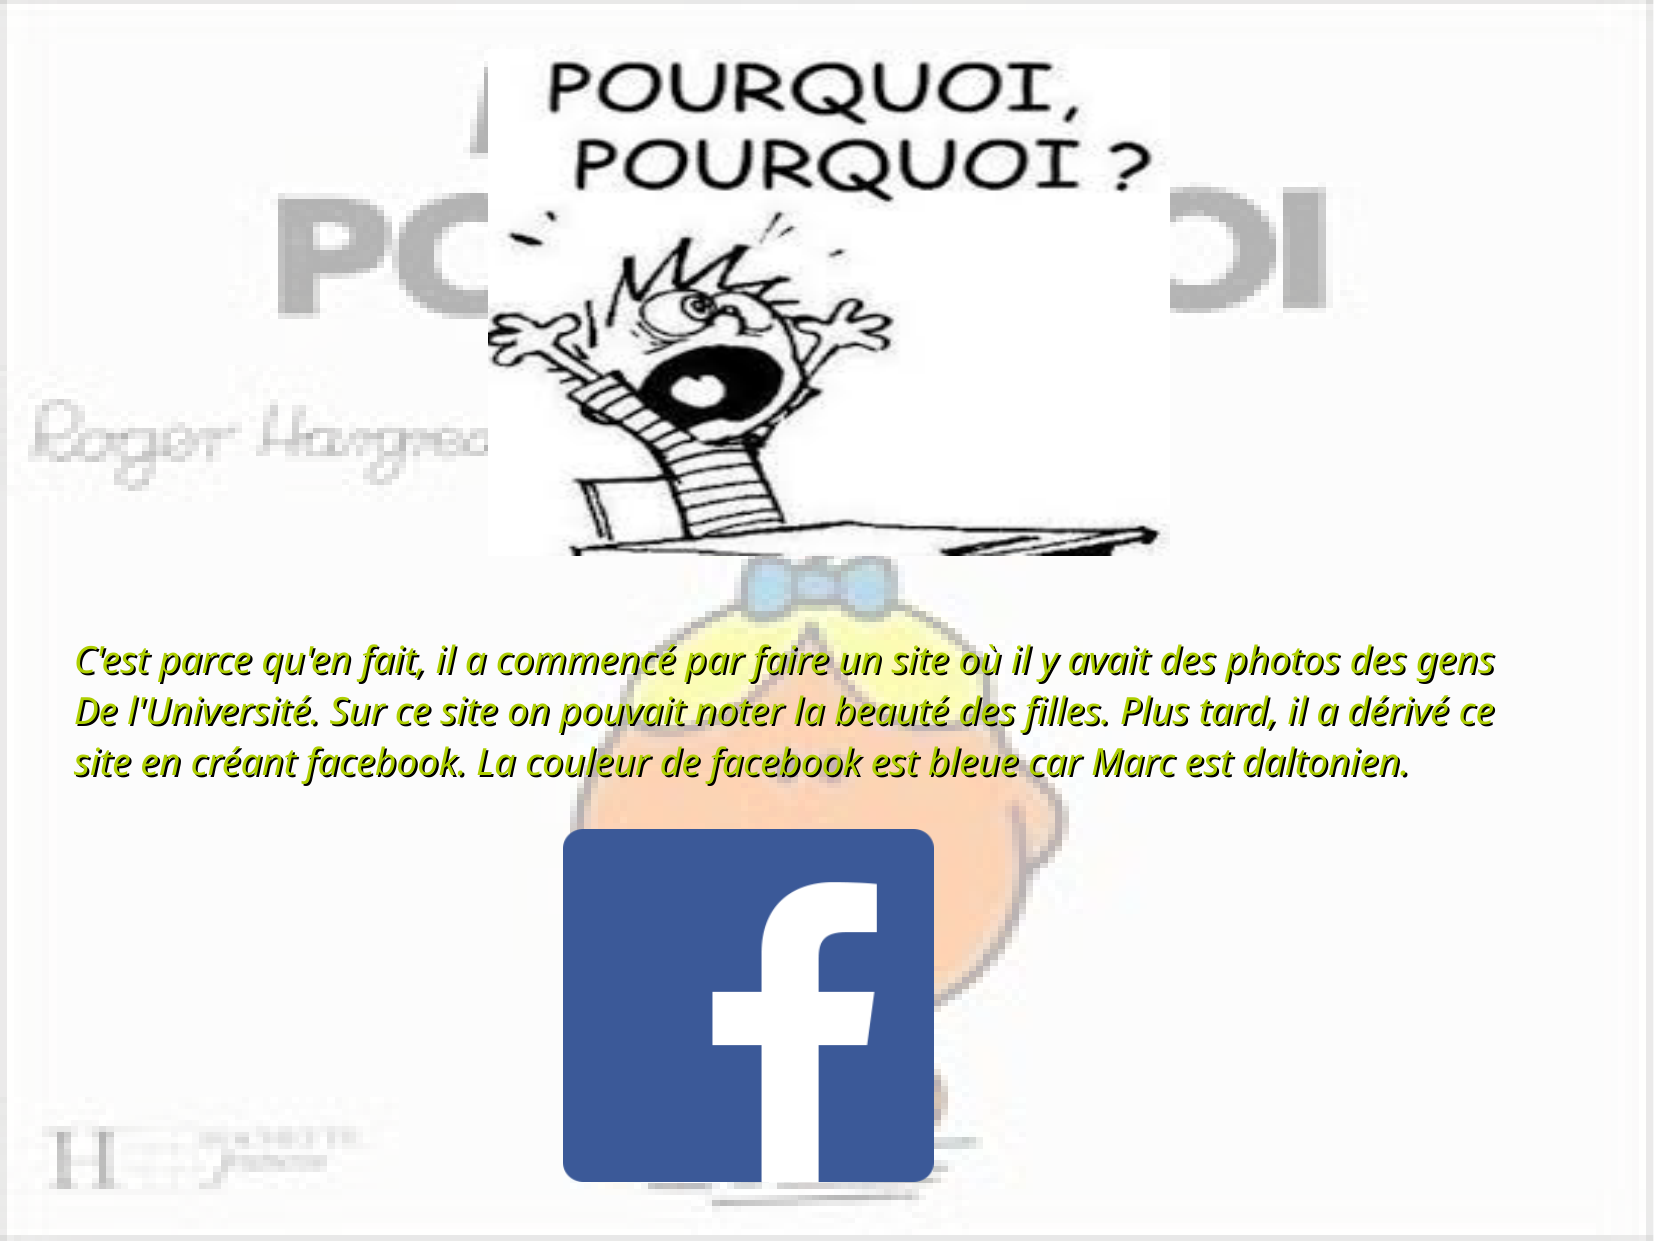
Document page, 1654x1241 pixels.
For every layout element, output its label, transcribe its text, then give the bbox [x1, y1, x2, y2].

text_box C'est parce qu'en fait, il a commencé par faire un site où il y avait des photos des gens De l'Université. Sur ce site on pouvait noter la beauté des filles. Plus tard, il a dérivé ce site en créant facebook. La couleur de facebook est bleue car Marc est daltonien. [59, 625, 1638, 799]
picture [0, 0, 1654, 1241]
